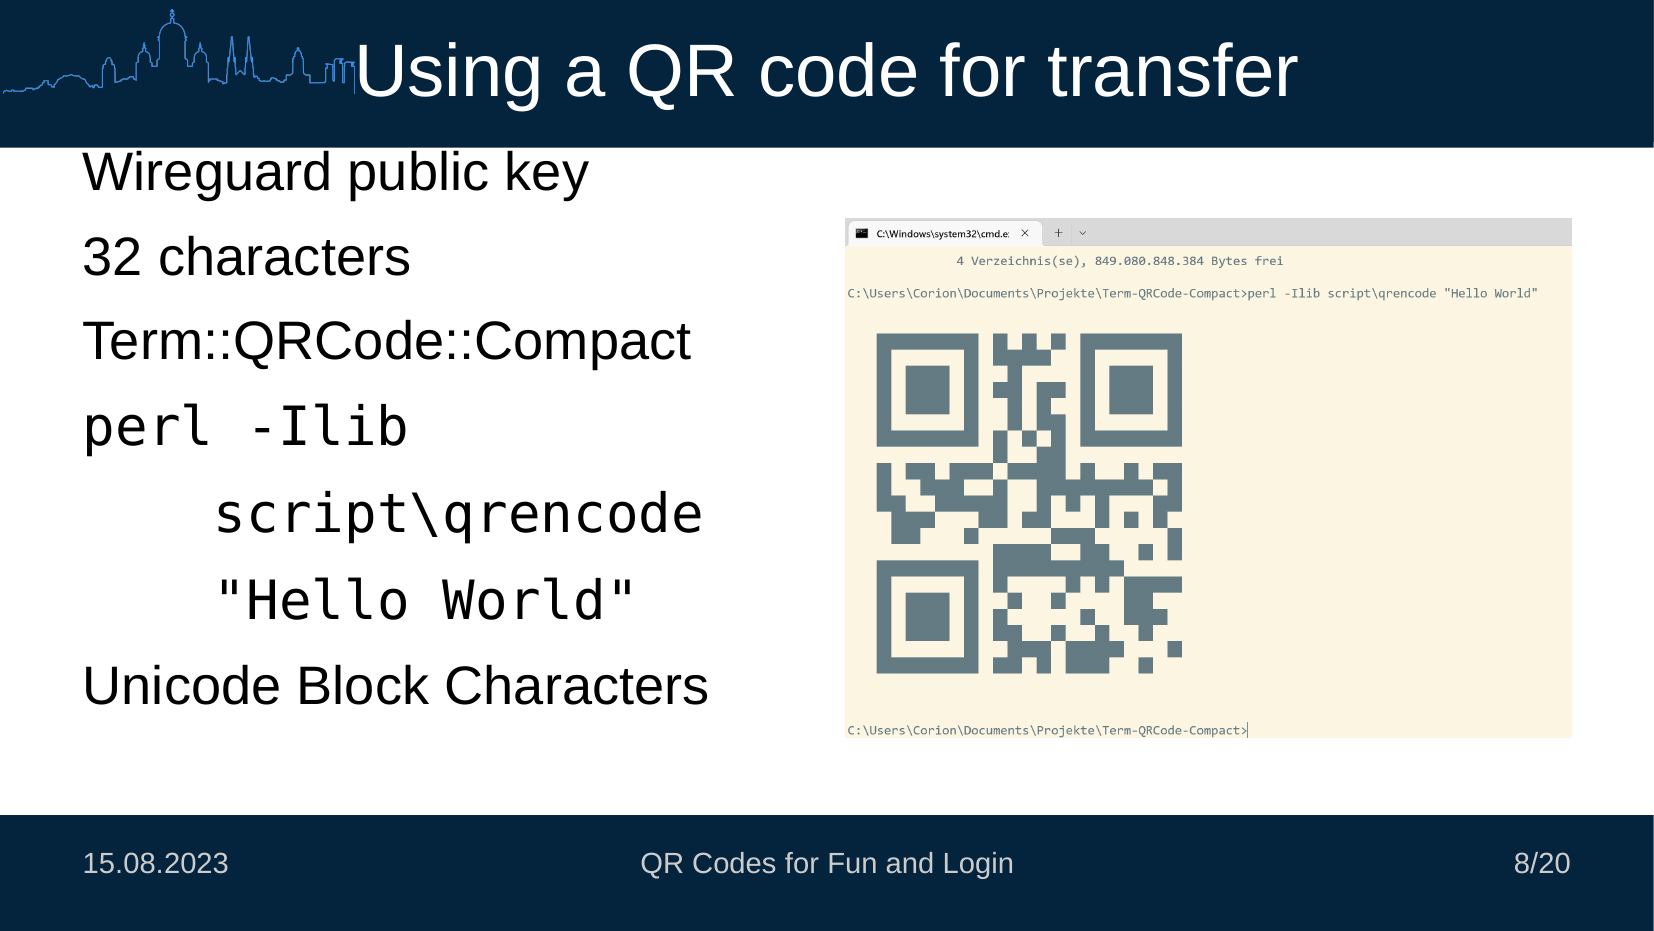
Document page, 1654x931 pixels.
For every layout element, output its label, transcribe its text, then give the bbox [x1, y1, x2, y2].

list Wireguard public key 32 characters Term::QRCode::Compact perl -Ilib script\qrencode "Hello World" Unicode Block Characters [82, 141, 809, 815]
picture [845, 218, 1572, 738]
title Using a QR code for transfer [354, 5, 1654, 136]
picture [3, 9, 354, 94]
